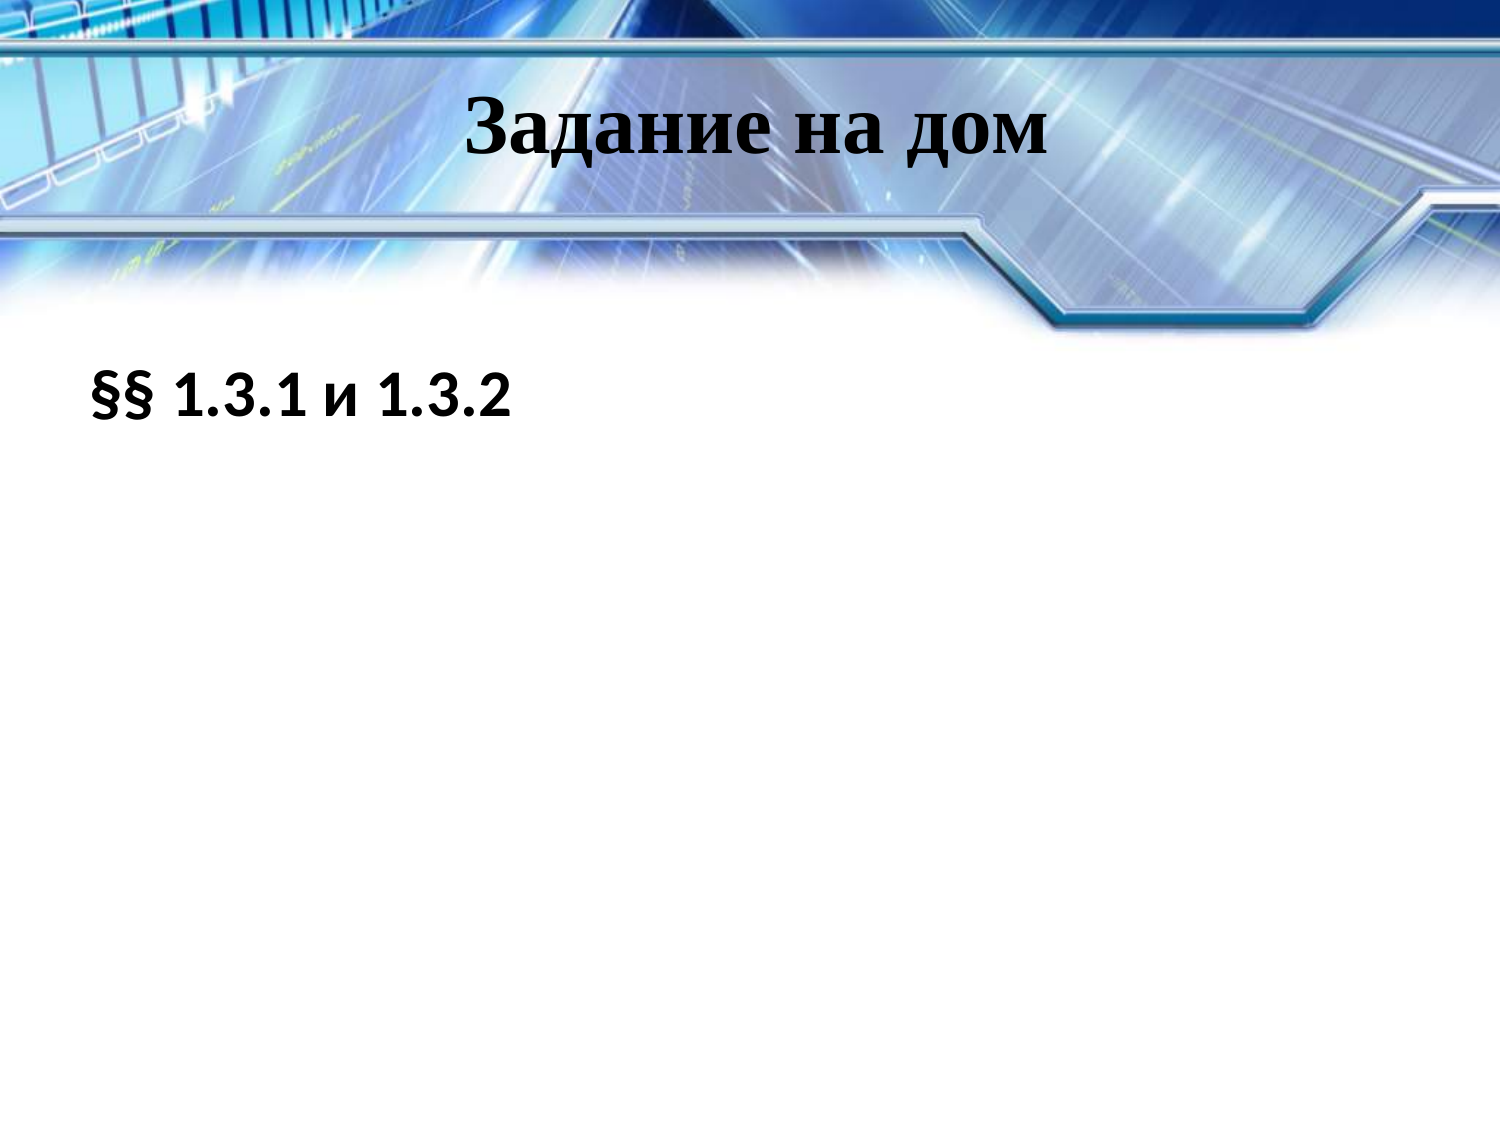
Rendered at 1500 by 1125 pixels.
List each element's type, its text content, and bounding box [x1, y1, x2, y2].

list §§ 1.3.1 и 1.3.2 [75, 342, 1426, 1005]
picture [0, 0, 1500, 1125]
text_box Задание на дом [88, 60, 1425, 179]
